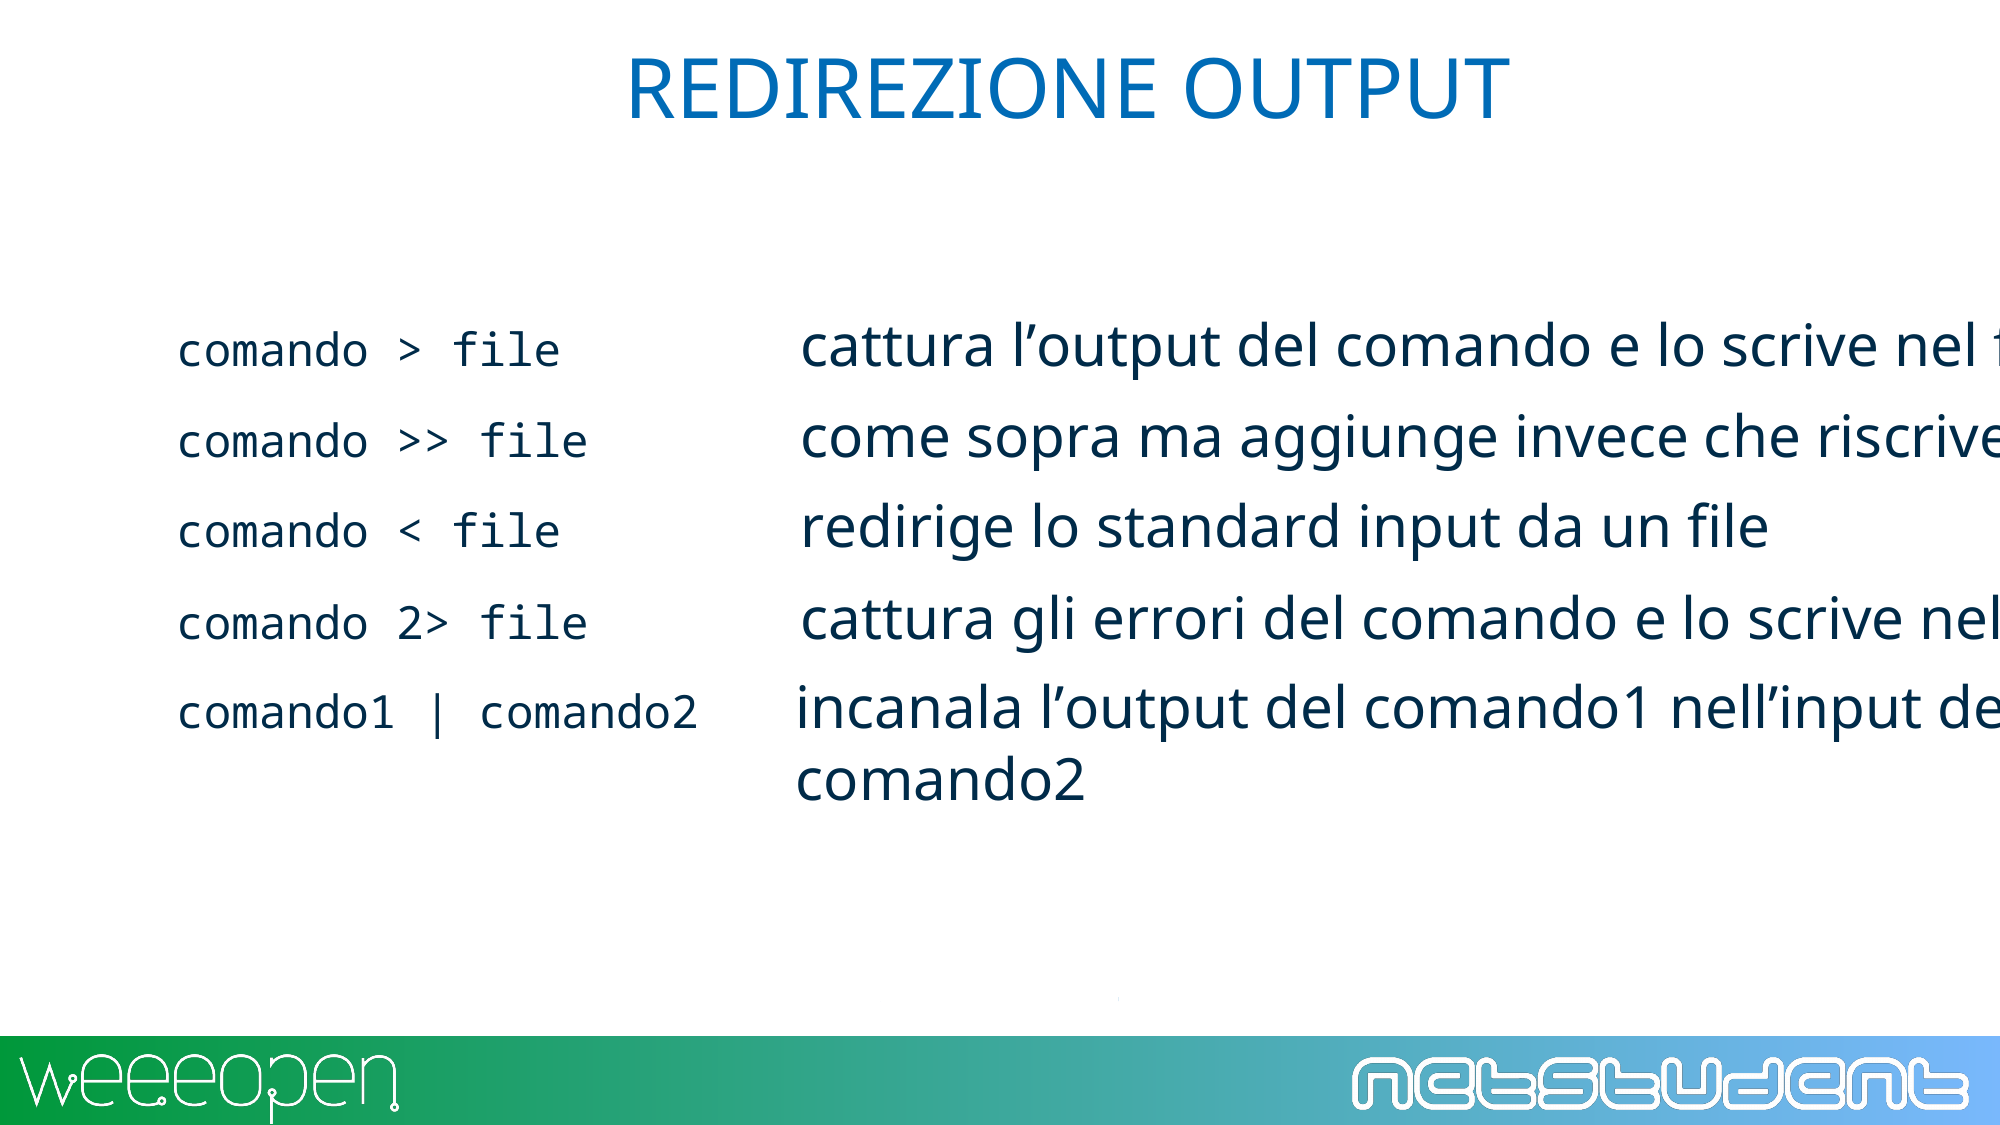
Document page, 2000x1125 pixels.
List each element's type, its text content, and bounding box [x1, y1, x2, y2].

text_box comando1 | comando2 [176, 679, 777, 797]
text_box come sopra ma aggiunge invece che riscriverlo [800, 395, 1862, 464]
text_box comando > file [176, 317, 597, 408]
text_box REDIREZIONE OUTPUT [624, 29, 1353, 128]
text_box comando 2> file [176, 590, 627, 679]
text_box incanala l’output del comando1 nell’input del [795, 666, 1809, 735]
text_box comando2 [795, 737, 1035, 806]
text_box comando >> file [176, 408, 627, 526]
text_box [0, 1036, 2000, 1125]
text_box cattura l’output del comando e lo scrive nel file [800, 304, 1856, 373]
text_box redirige lo standard input da un file [800, 485, 1601, 554]
picture [19, 1054, 399, 1124]
picture [1352, 1057, 1969, 1110]
text_box comando < file [176, 498, 597, 590]
text_box cattura gli errori del comando e lo scrive nel file [800, 577, 1876, 646]
